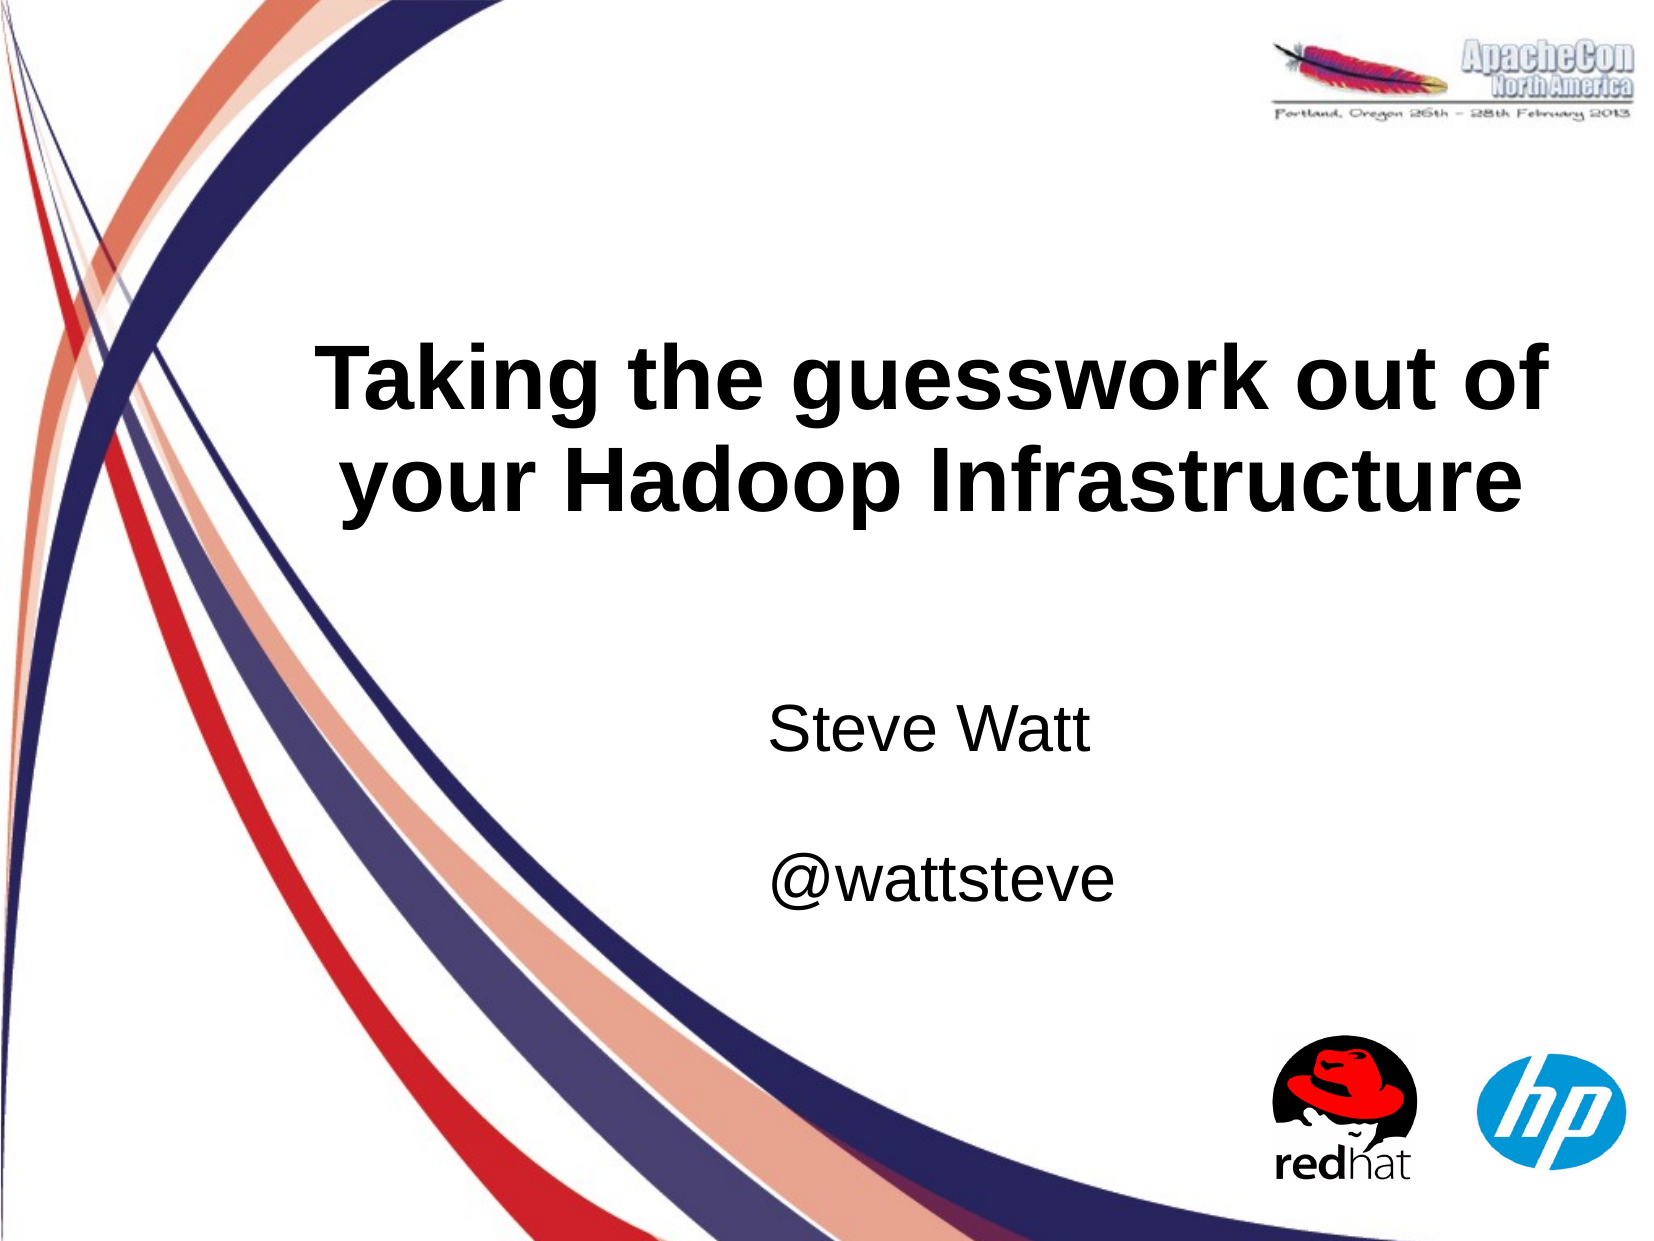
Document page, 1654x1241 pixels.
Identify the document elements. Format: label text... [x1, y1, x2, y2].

picture [0, 0, 1654, 1241]
subtitle Steve Watt @wattsteve [767, 691, 1654, 916]
title Taking the guesswork out of your Hadoop Infrastructure [299, 326, 1565, 532]
